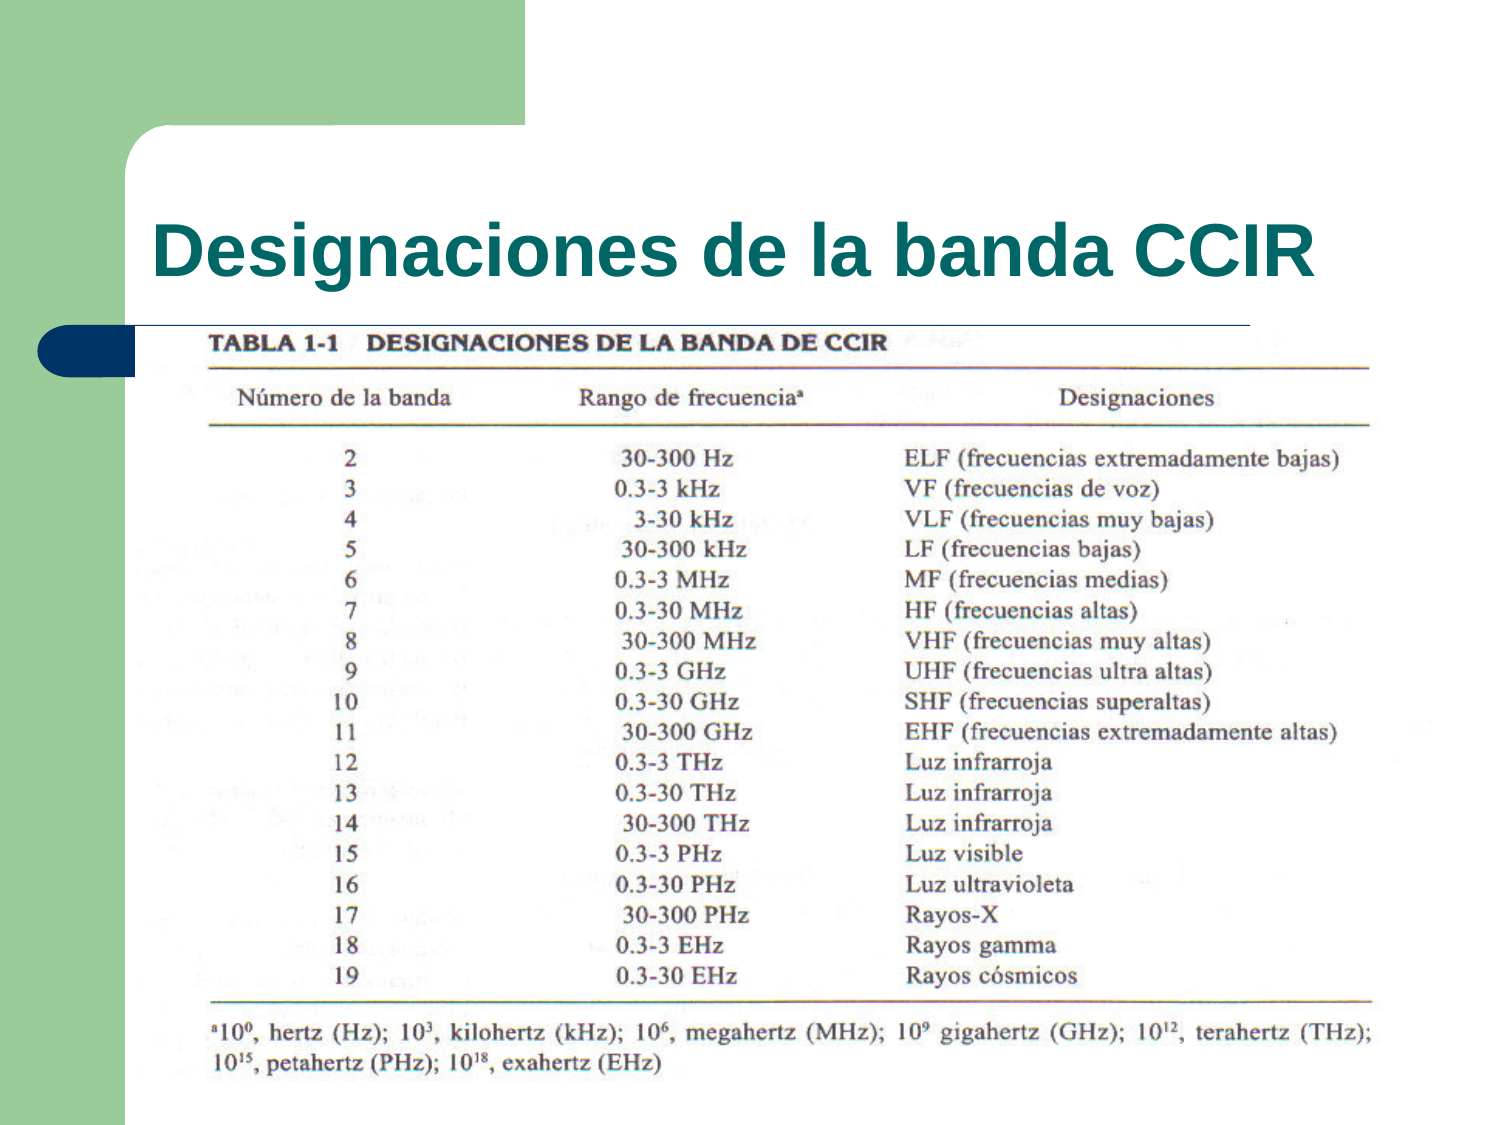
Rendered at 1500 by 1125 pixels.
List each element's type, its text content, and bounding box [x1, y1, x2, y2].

title Designaciones de la banda CCIR [136, 136, 1414, 301]
picture [135, 326, 1447, 1083]
